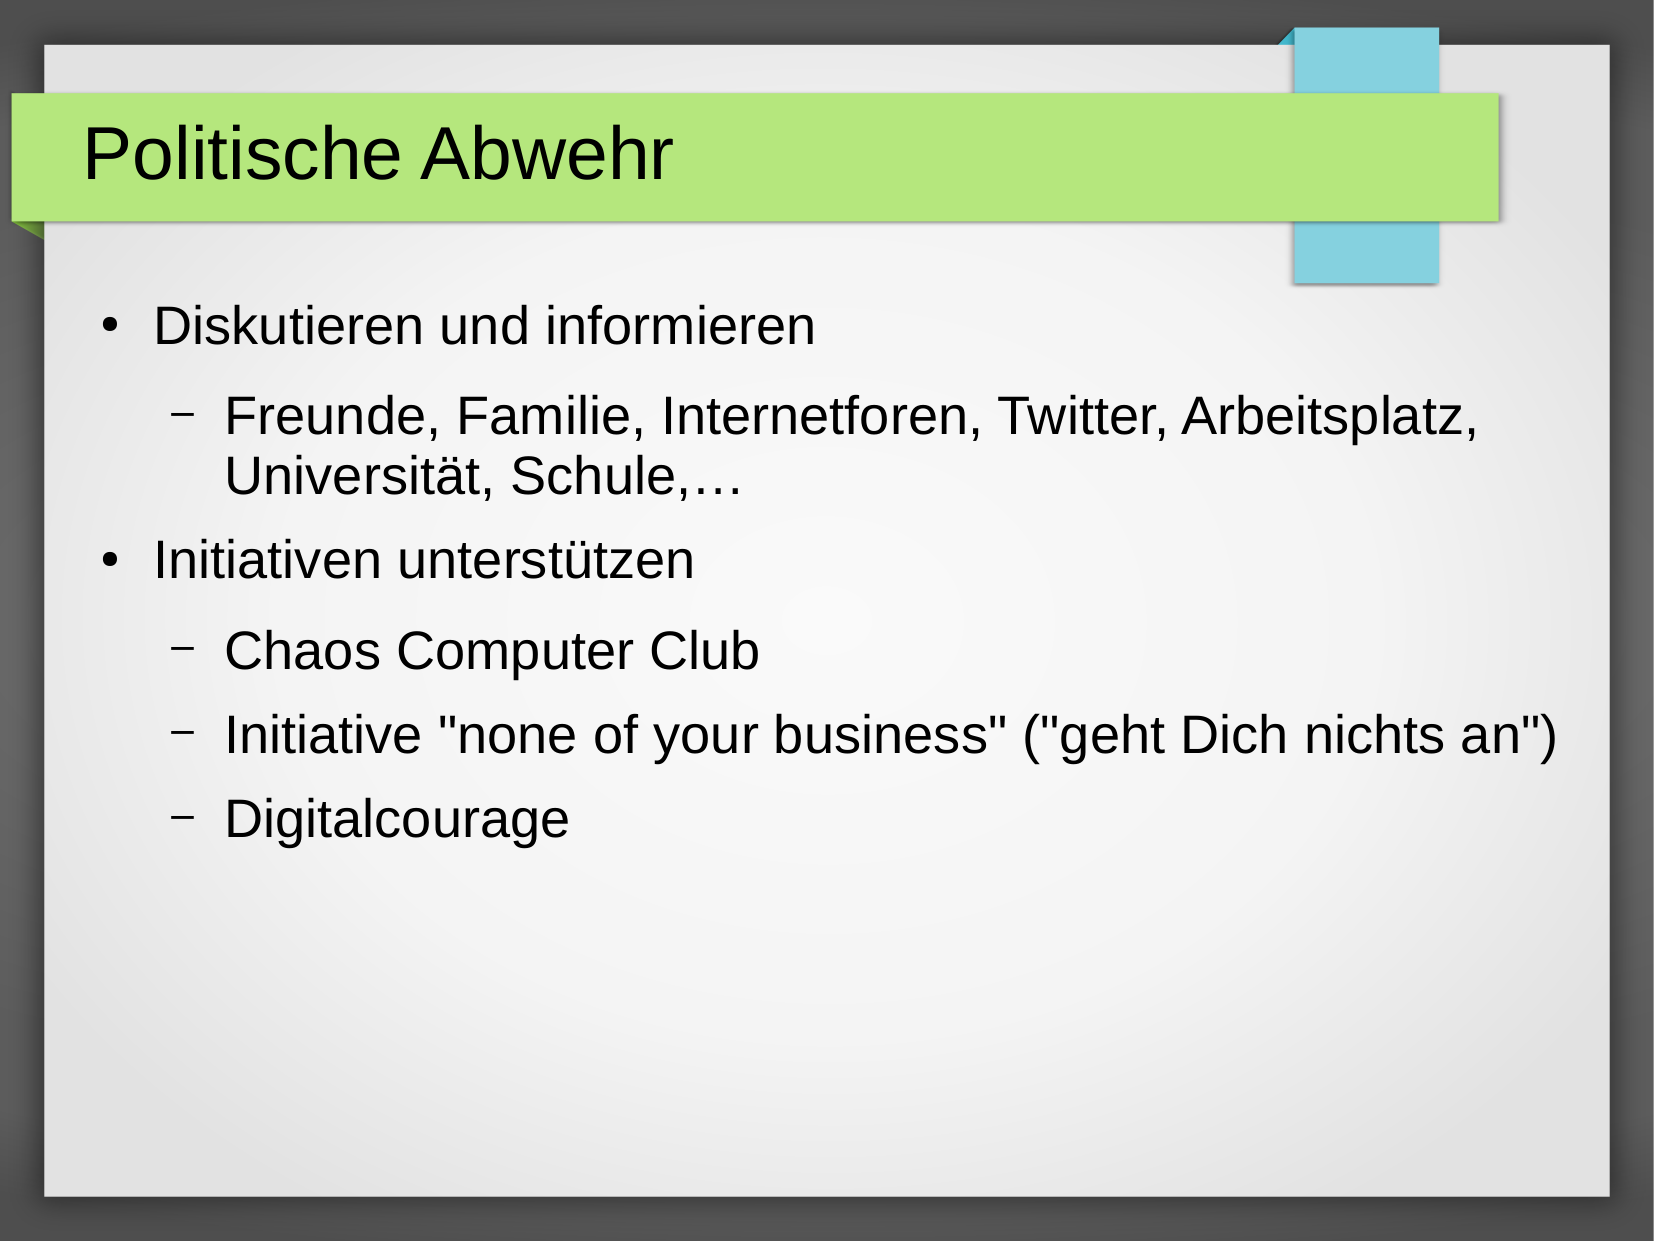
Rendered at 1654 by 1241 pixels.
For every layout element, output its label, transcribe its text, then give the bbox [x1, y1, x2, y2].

list Diskutieren und informieren Freunde, Familie, Internetforen, Twitter, Arbeitsplatz, Universität, Schule,… Initiativen unterstützen Chaos Computer Club Initiative "none of your business" ("geht Dich nichts an") Digitalcourage [82, 295, 1571, 1015]
title Politische Abwehr [82, 94, 1264, 213]
picture [0, 0, 1654, 1241]
